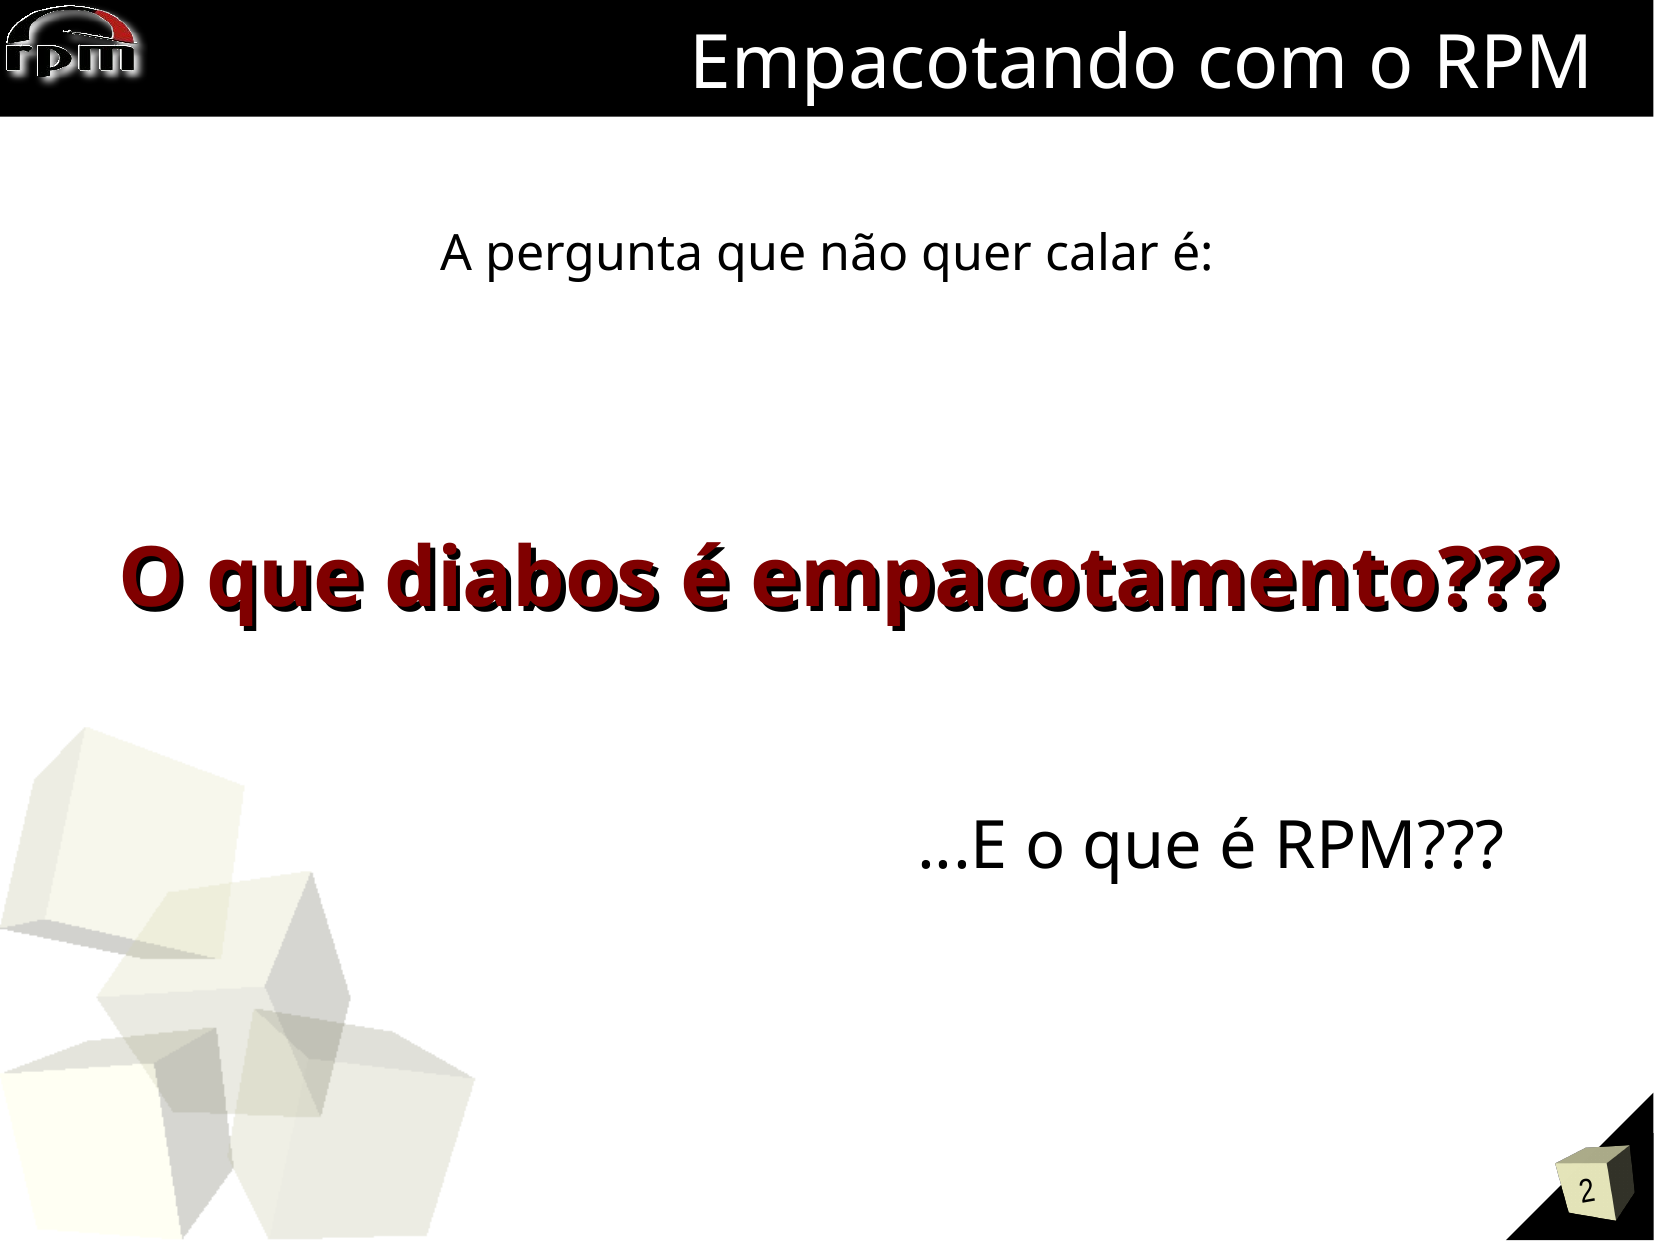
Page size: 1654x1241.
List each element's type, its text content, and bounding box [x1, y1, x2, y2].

text_box ...E o que é RPM??? [917, 797, 1536, 879]
subtitle A pergunta que não quer calar é: [44, 177, 1611, 325]
picture [0, 0, 118, 89]
title Empacotando com o RPM [118, 0, 1595, 119]
text_box O que diabos é empacotamento??? [118, 517, 1528, 621]
picture [0, 726, 477, 1241]
